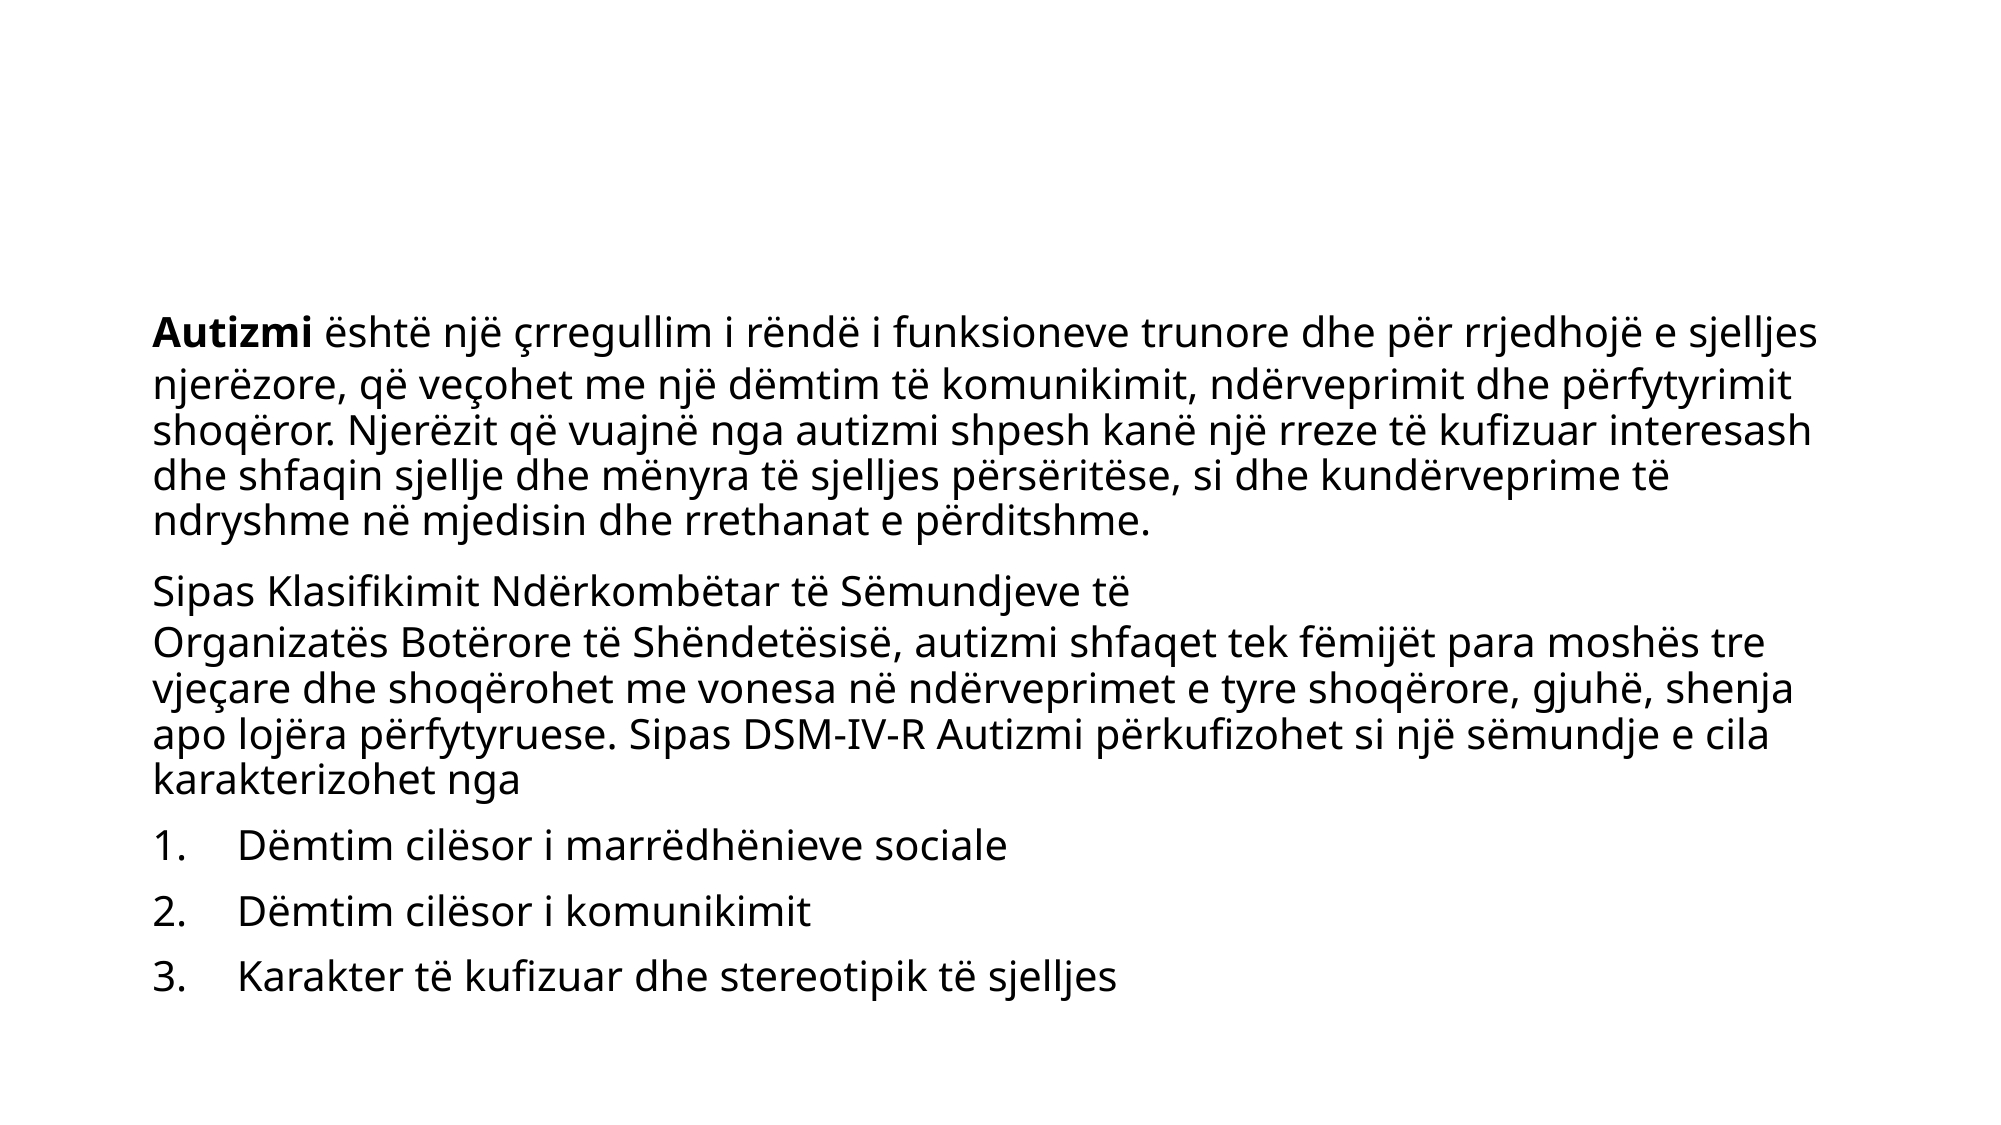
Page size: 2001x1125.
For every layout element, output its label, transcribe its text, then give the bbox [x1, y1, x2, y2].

list Autizmi është një çrregullim i rëndë i funksioneve trunore dhe për rrjedhojë e sjelljes njerëzore, që veçohet me një dëmtim të komunikimit, ndërveprimit dhe përfytyrimit shoqëror. Njerëzit që vuajnë nga autizmi shpesh kanë një rreze të kufizuar interesash dhe shfaqin sjellje dhe mënyra të sjelljes përsëritëse, si dhe kundërveprime të ndryshme në mjedisin dhe rrethanat e përditshme. Sipas Klasifikimit Ndërkombëtar të Sëmundjeve të Organizatës Botërore të Shëndetësisë, autizmi shfaqet tek fëmijët para moshës tre vjeçare dhe shoqërohet me vonesa në ndërveprimet e tyre shoqërore, gjuhë, shenja apo lojëra përfytyruese. Sipas DSM-IV-R Autizmi përkufizohet si një sëmundje e cila karakterizohet nga Dëmtim cilësor i marrëdhënieve sociale Dëmtim cilësor i komunikimit Karakter të kufizuar dhe stereotipik të sjelljes [137, 299, 1863, 1014]
